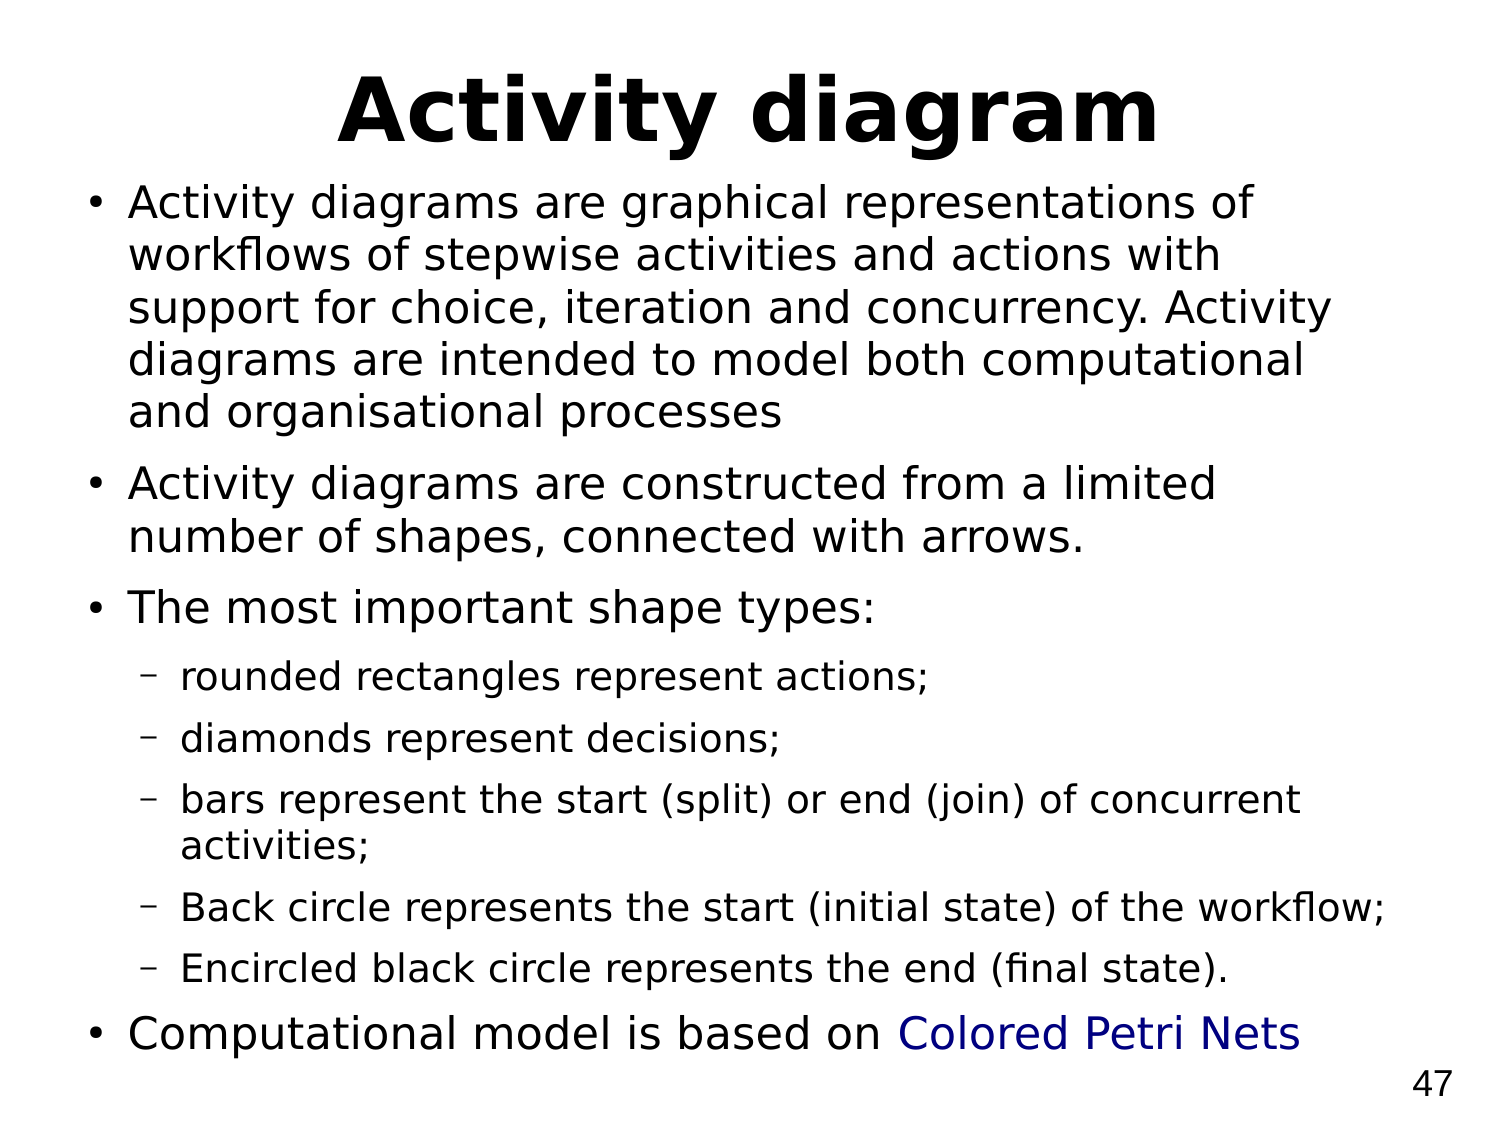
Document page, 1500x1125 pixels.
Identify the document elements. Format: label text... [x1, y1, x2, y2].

title Activity diagram [75, 44, 1425, 177]
list Activity diagrams are graphical representations of workflows of stepwise activities and actions with support for choice, iteration and concurrency. Activity diagrams are intended to model both computational and organisational processes Activity diagrams are constructed from a limited number of shapes, connected with arrows. The most important shape types: rounded rectangles represent actions; diamonds represent decisions; bars represent the start (split) or end (join) of concurrent activities; Back circle represents the start (initial state) of the workflow; Encircled black circle represents the end (final state). Computational model is based on Colored Petri Nets [75, 176, 1395, 1075]
